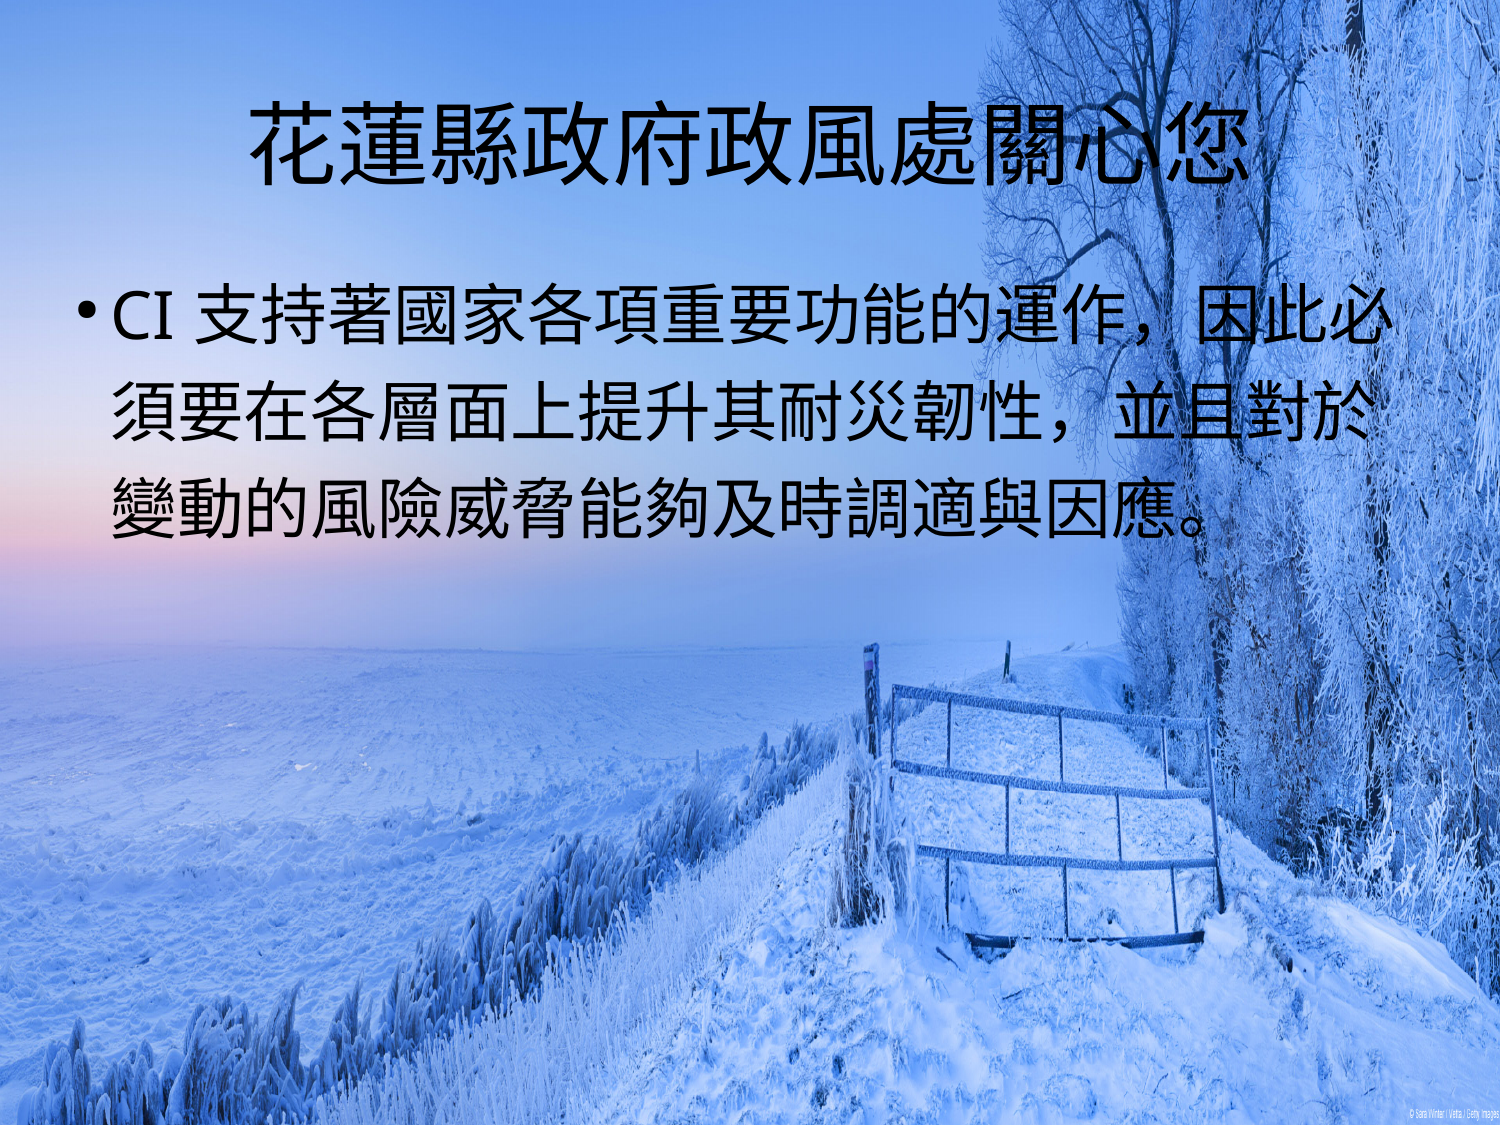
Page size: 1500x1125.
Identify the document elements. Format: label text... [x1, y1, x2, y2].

picture [0, 0, 1500, 1125]
list CI支持著國家各項重要功能的運作，因此必須要在各層面上提升其耐災韌性，並且對於變動的風險威脅能夠及時調適與因應。 [75, 262, 1425, 1005]
title 花蓮縣政府政風處關心您 [75, 45, 1425, 233]
